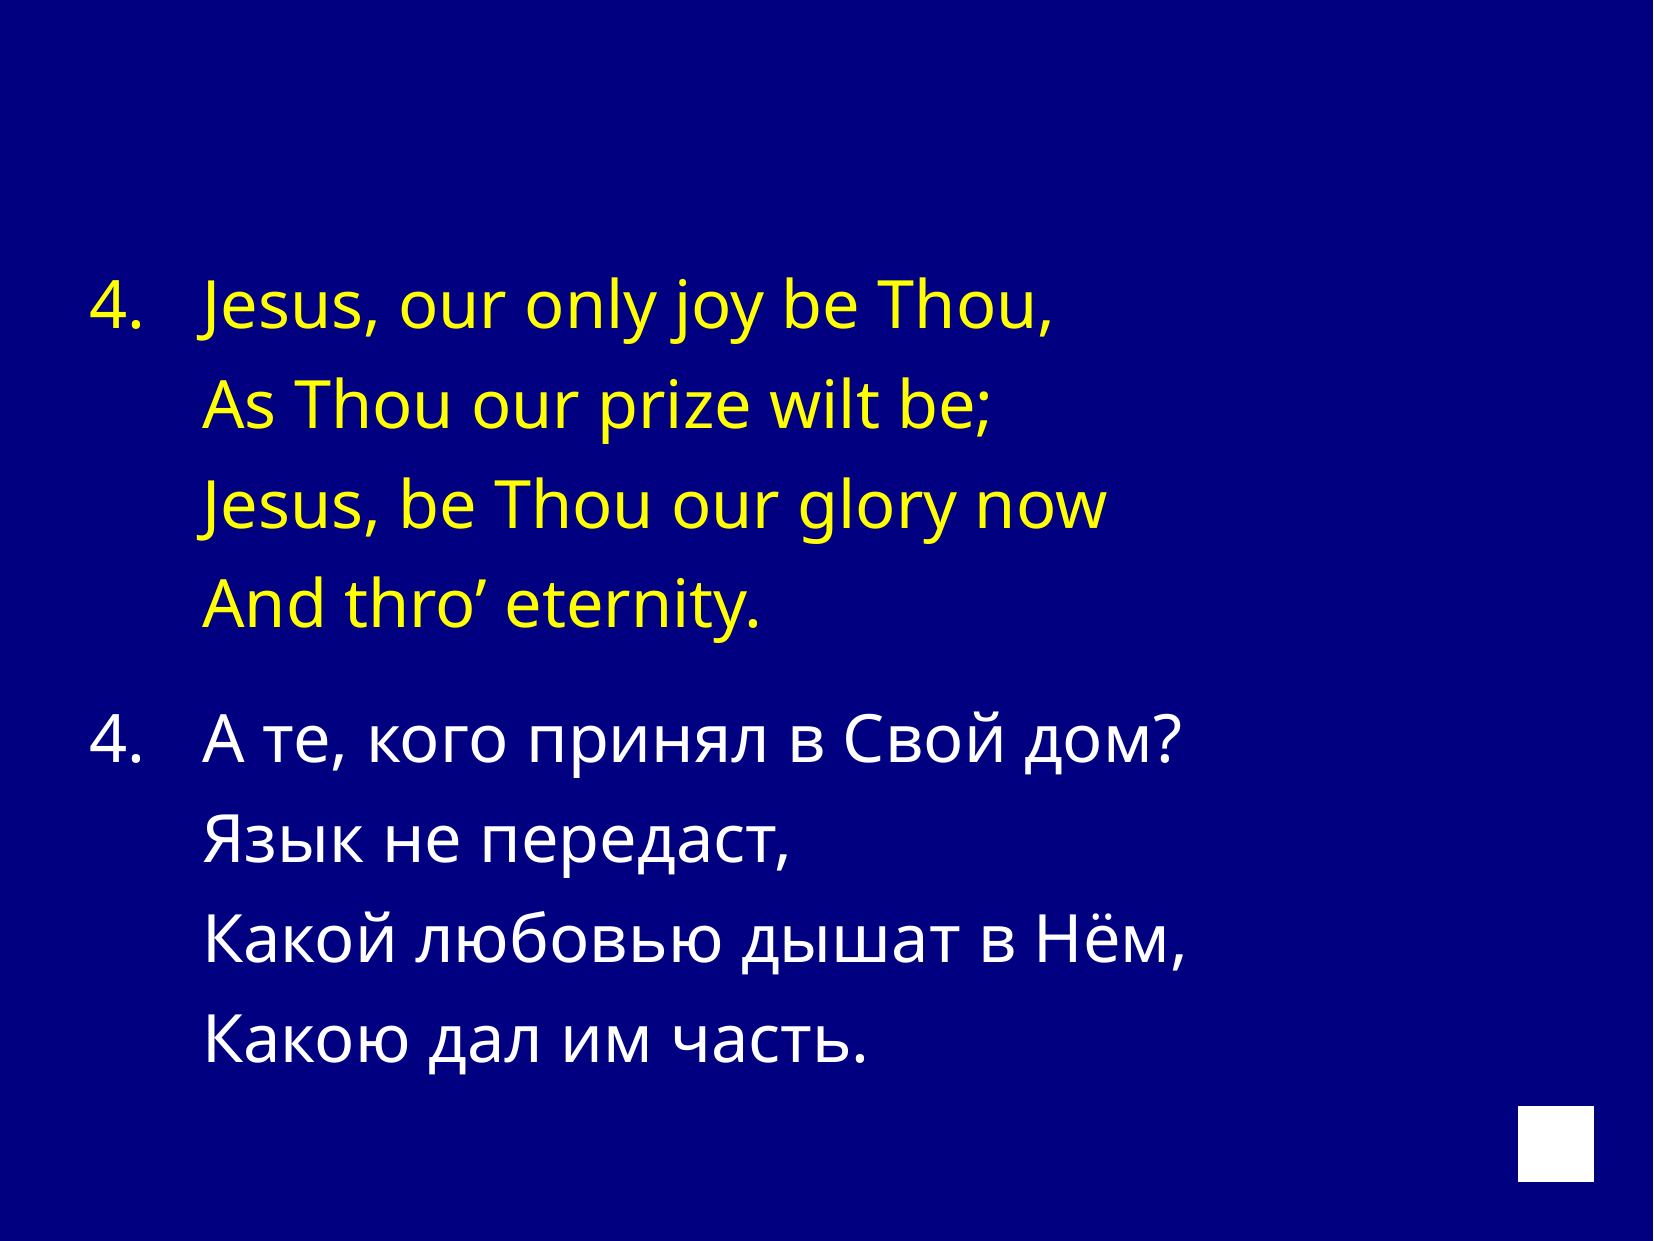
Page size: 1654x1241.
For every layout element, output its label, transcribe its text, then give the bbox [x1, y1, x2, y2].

text_box 4. А те, кого принял в Свой дом? Язык не передаст, Какой любовью дышат в Нём, Какою дал им часть. [75, 675, 1576, 1163]
text_box 4. Jesus, our only joy be Thou, As Thou our prize wilt be; Jesus, be Thou our glory now And thro’ eternity. [75, 150, 1576, 638]
text_box [1518, 1106, 1594, 1182]
